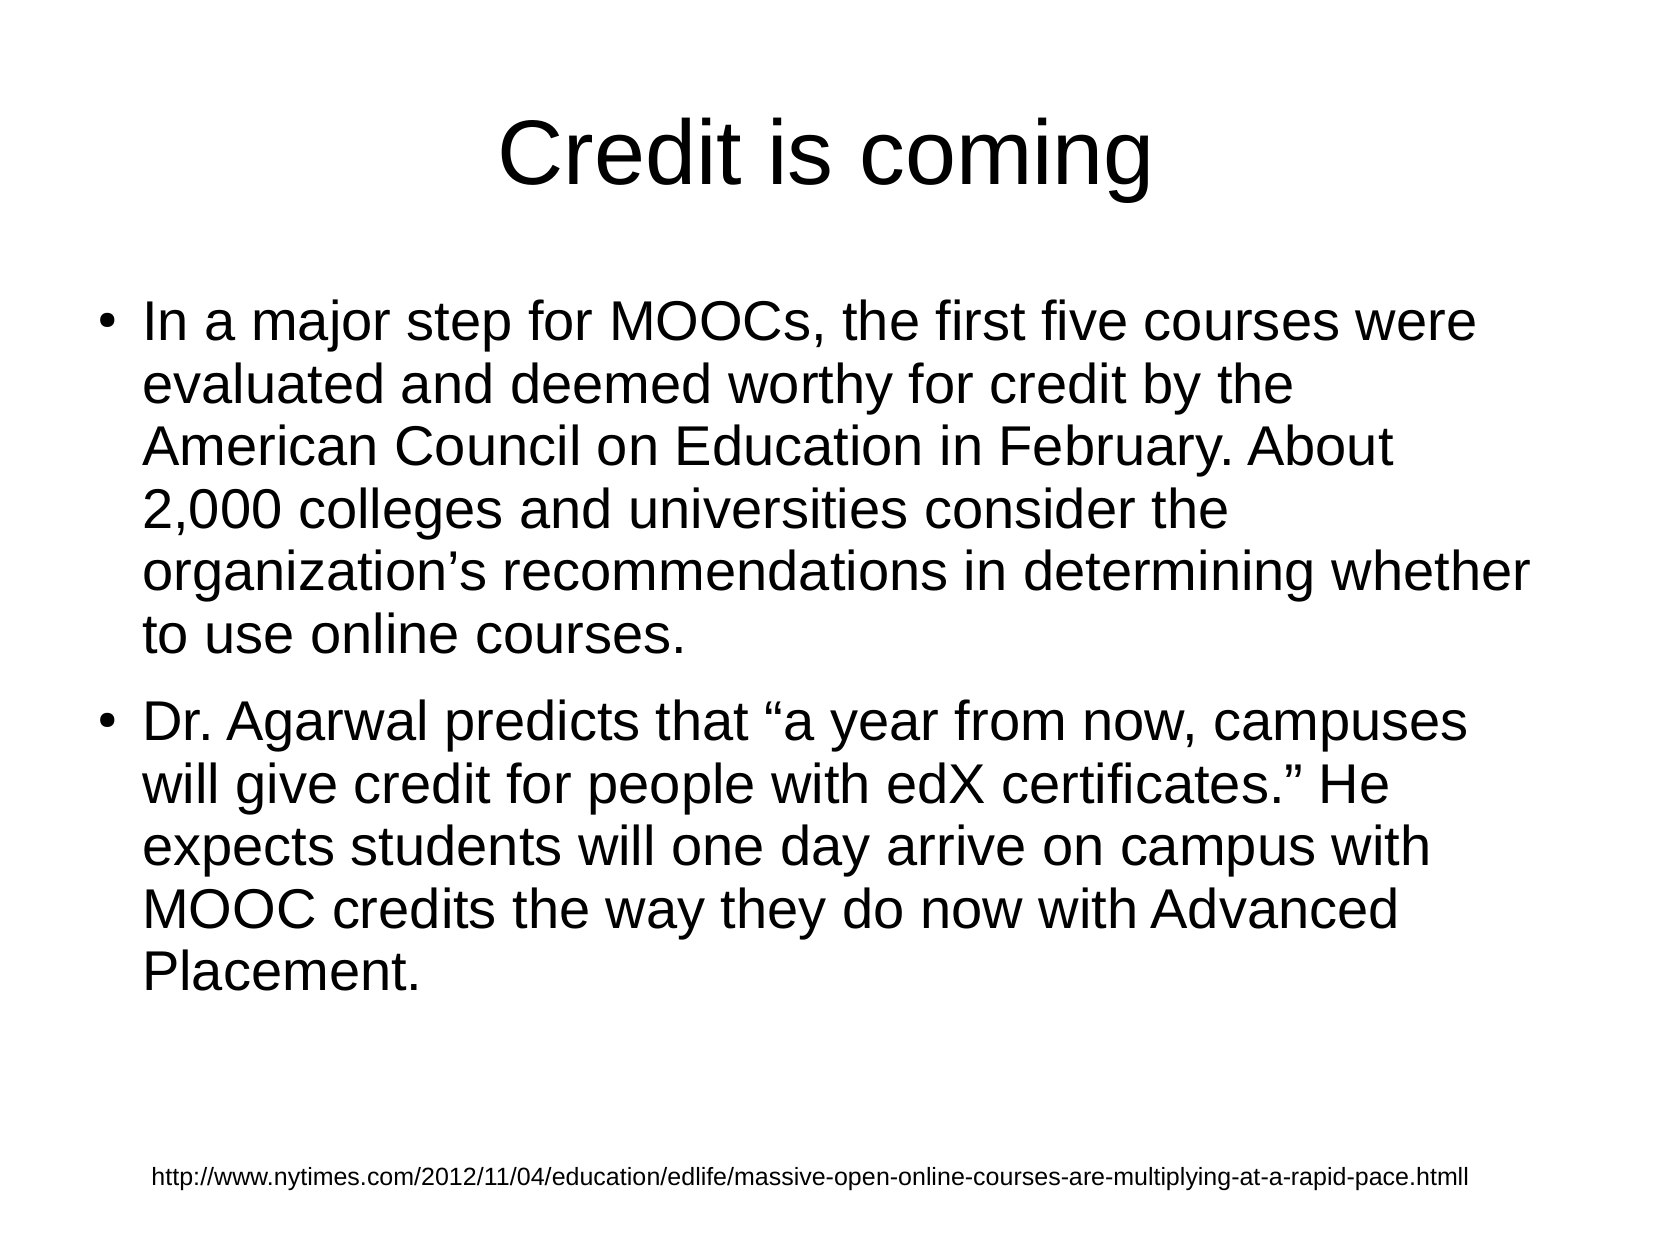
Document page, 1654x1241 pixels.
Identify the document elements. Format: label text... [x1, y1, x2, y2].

list In a major step for MOOCs, the first five courses were evaluated and deemed worthy for credit by the American Council on Education in February. About 2,000 colleges and universities consider the organization’s recommendations in determining whether to use online courses. Dr. Agarwal predicts that “a year from now, campuses will give credit for people with edX certificates.” He expects students will one day arrive on campus with MOOC credits the way they do now with Advanced Placement. [82, 290, 1538, 1010]
text_box http://www.nytimes.com/2012/11/04/education/edlife/massive-open-online-courses-are-multiplying-at-a-rapid-pace.htmll [136, 1154, 1487, 1198]
title Credit is coming [82, 49, 1571, 257]
